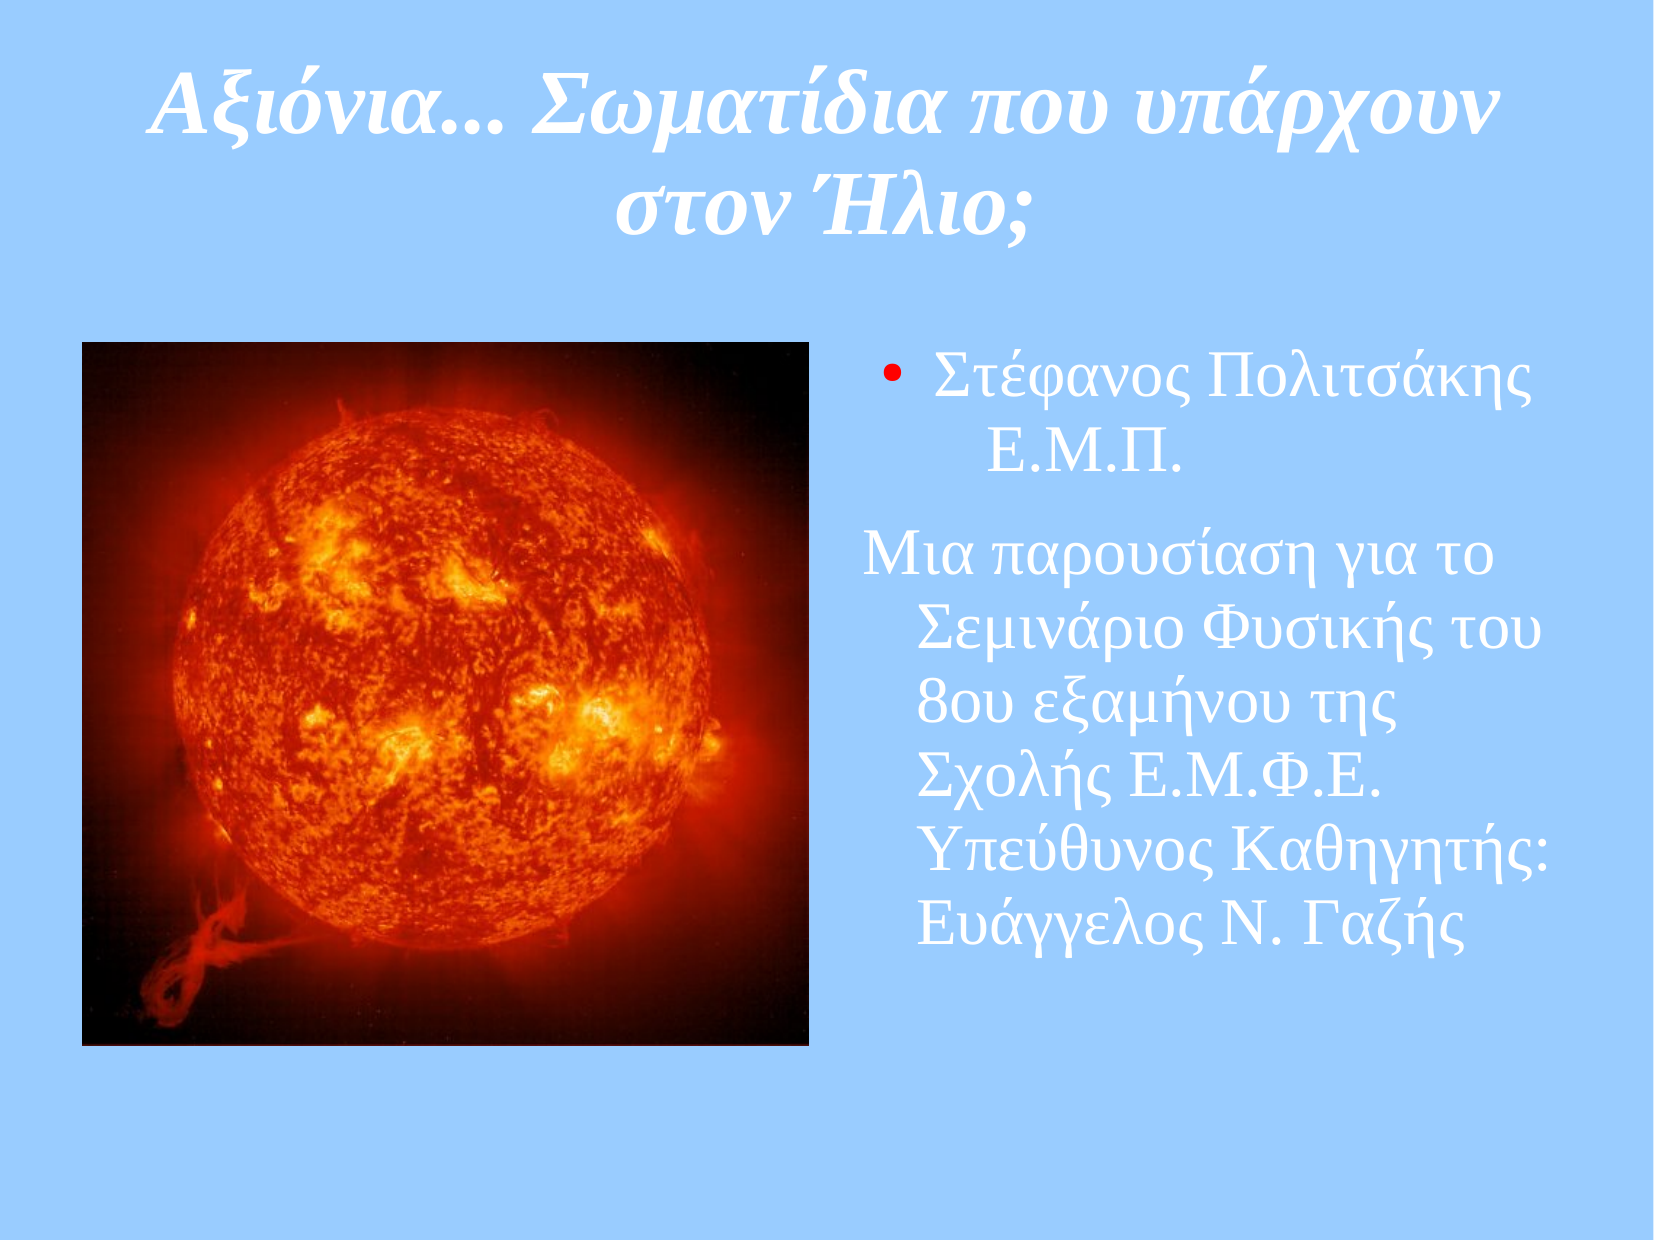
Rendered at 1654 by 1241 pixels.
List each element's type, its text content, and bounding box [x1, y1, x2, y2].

title Αξιόνια... Σωματίδια που υπάρχουν στον Ήλιο; [82, 49, 1571, 257]
picture [82, 342, 809, 1046]
list Στέφανος Πολιτσάκης Ε.Μ.Π. Μια παρουσίαση για το Σεμινάριο Φυσικής του 8ου εξαμήνου της Σχολής Ε.Μ.Φ.Ε. Υπεύθυνος Καθηγητής: Ευάγγελος Ν. Γαζής [845, 337, 1572, 1052]
